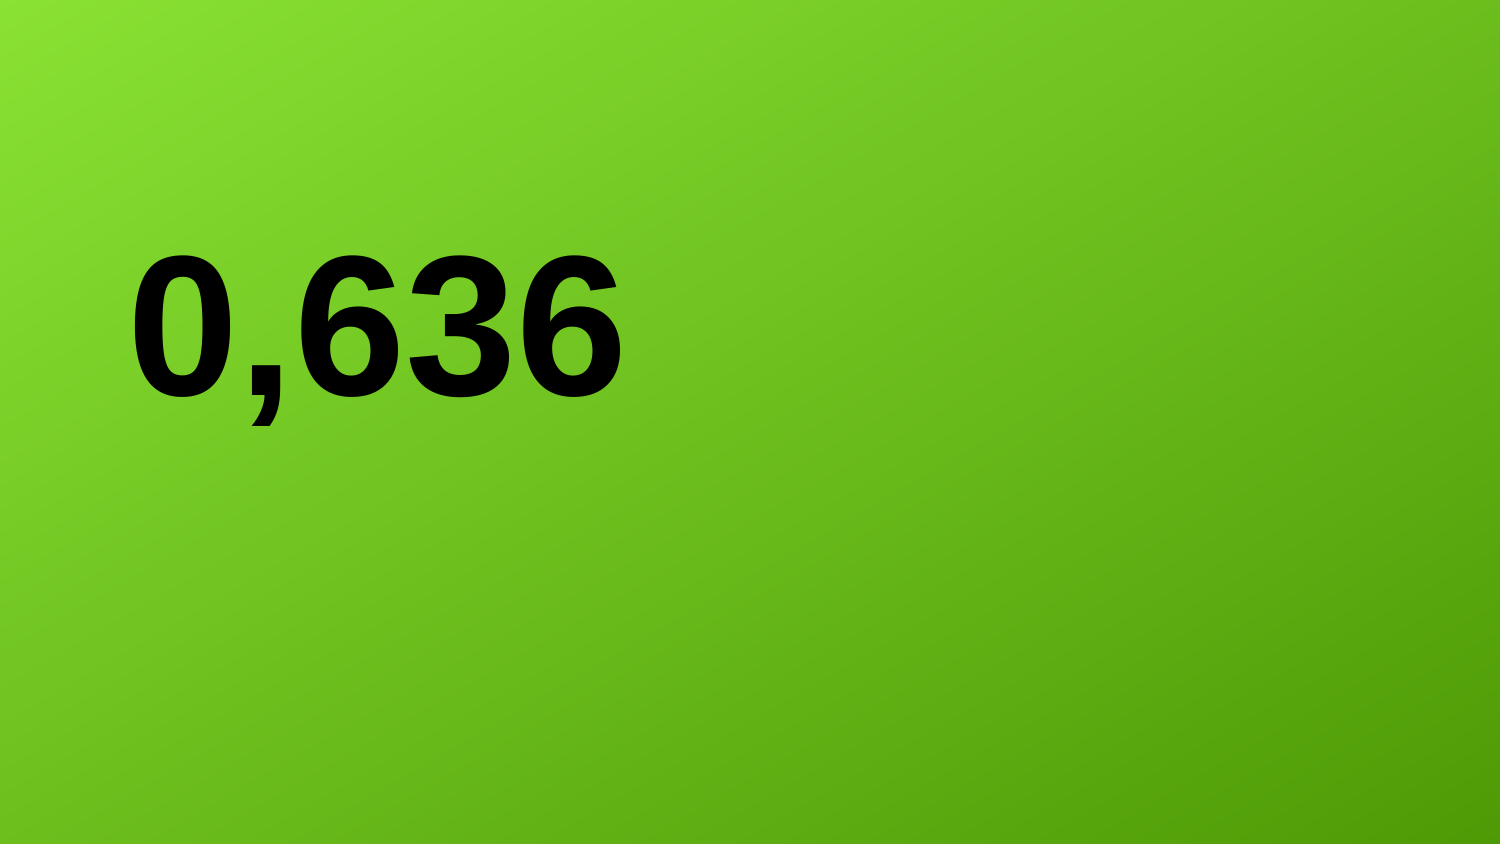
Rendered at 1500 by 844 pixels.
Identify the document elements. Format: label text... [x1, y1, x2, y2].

title 0,636 [112, 259, 1388, 451]
